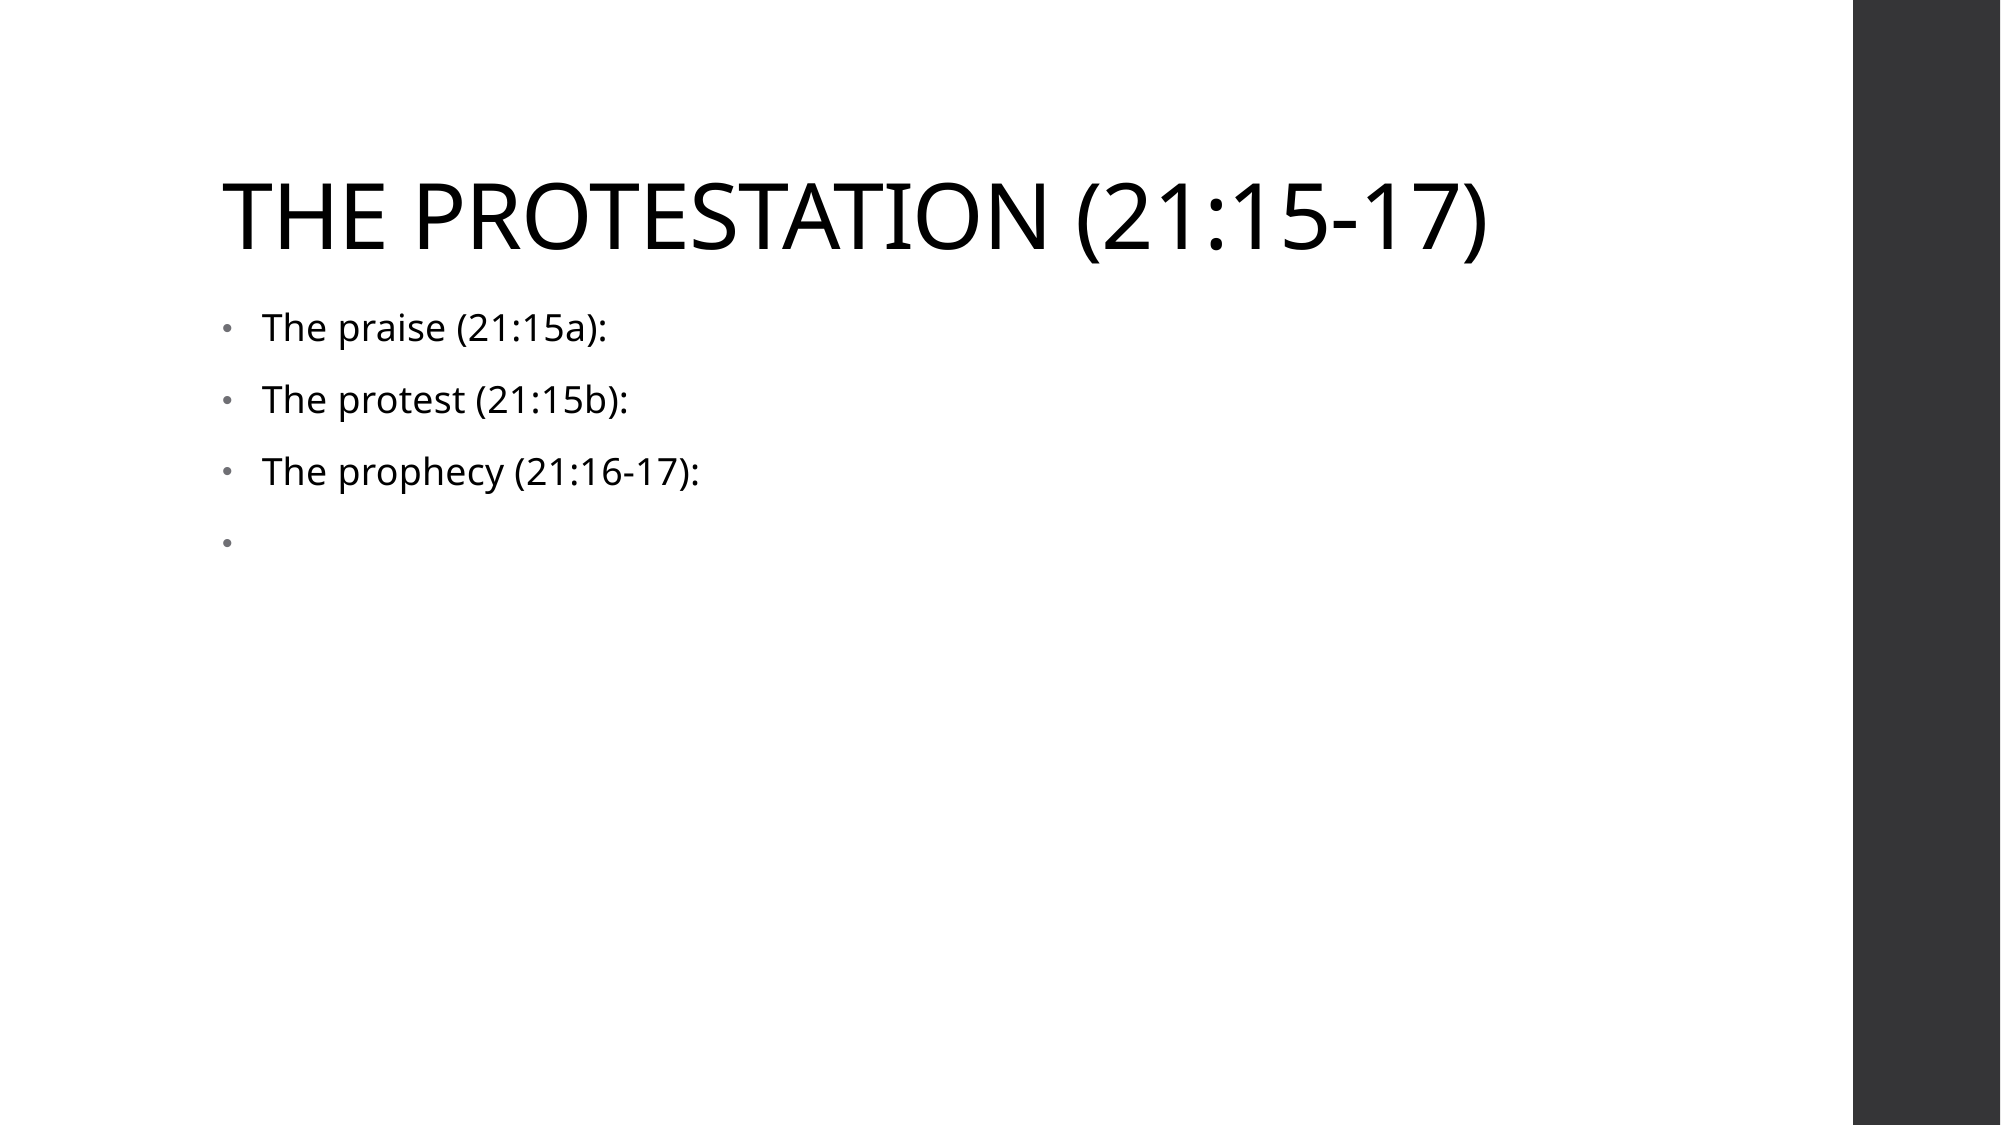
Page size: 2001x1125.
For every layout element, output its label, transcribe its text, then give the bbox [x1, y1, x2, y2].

list The praise (21:15a): The protest (21:15b): The prophecy (21:16-17): [206, 299, 1617, 1014]
title THE PROTESTATION (21:15-17) [206, 60, 1797, 278]
